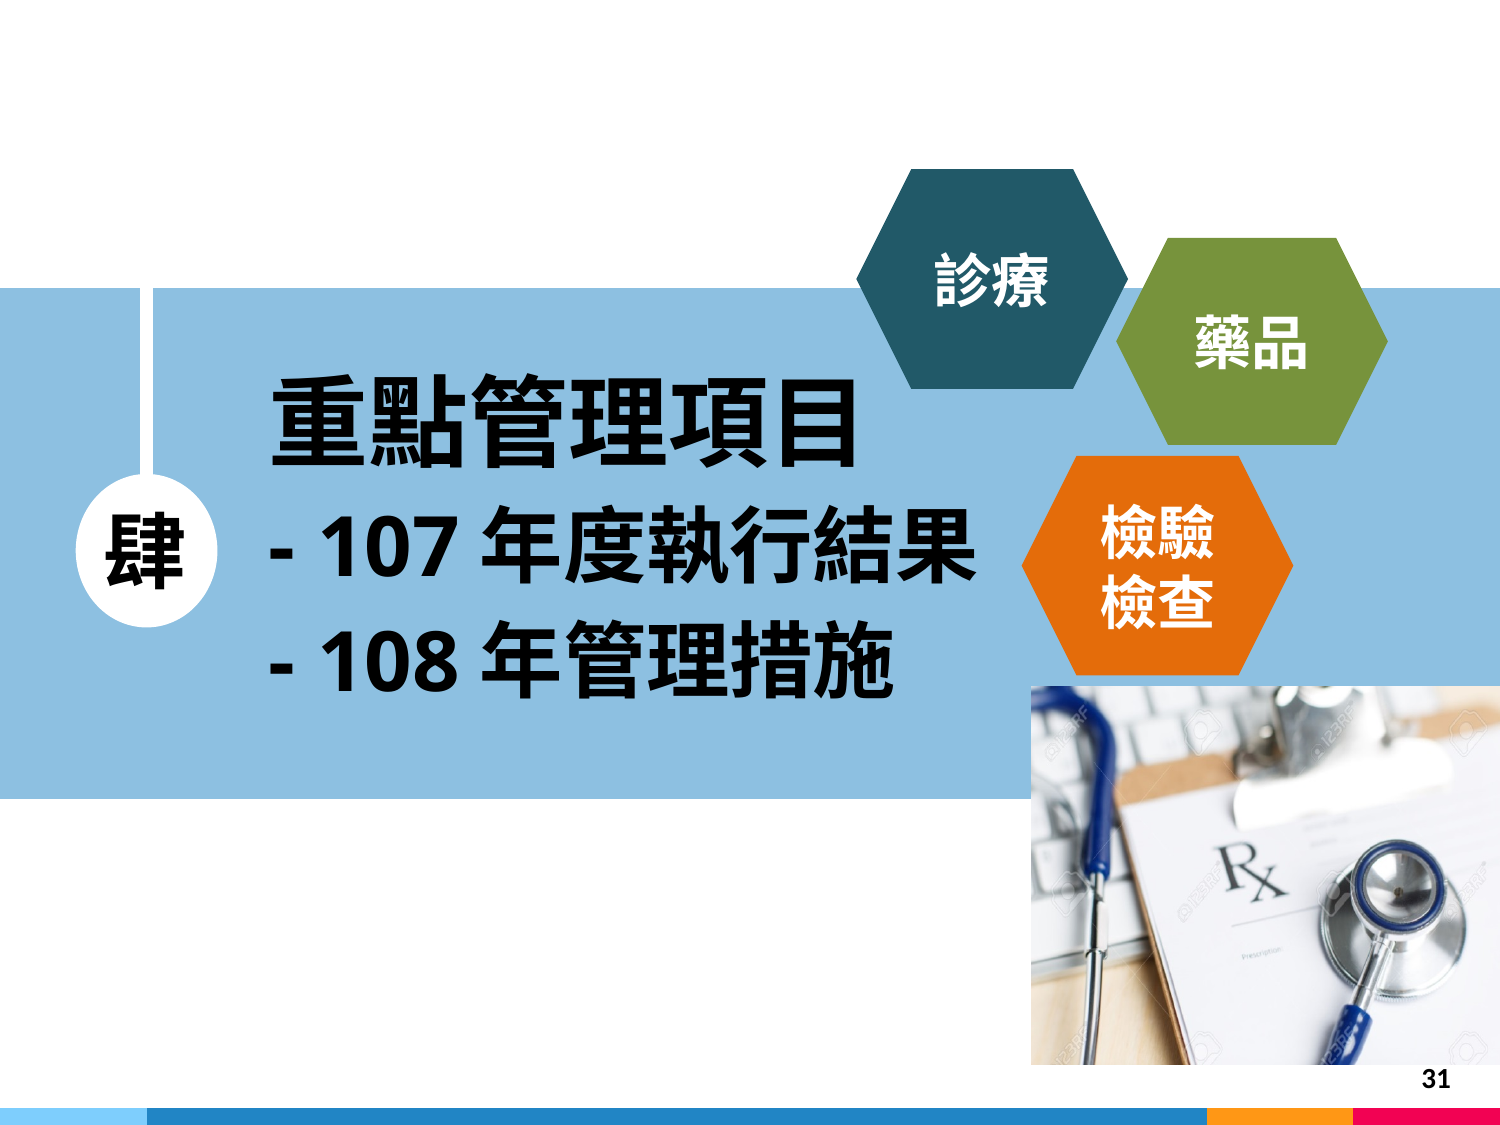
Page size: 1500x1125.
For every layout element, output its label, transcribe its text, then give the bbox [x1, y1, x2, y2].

title 重點管理項目 - 107年度執行結果 - 108年管理措施 [253, 278, 1500, 794]
text_box 藥品 [1116, 237, 1388, 445]
text_box <編號> [1391, 1043, 1482, 1113]
picture [1031, 686, 1500, 1065]
text_box 檢驗檢查 [1021, 455, 1294, 676]
text_box 診療 [856, 169, 1129, 389]
text_box 肆 [89, 492, 202, 607]
